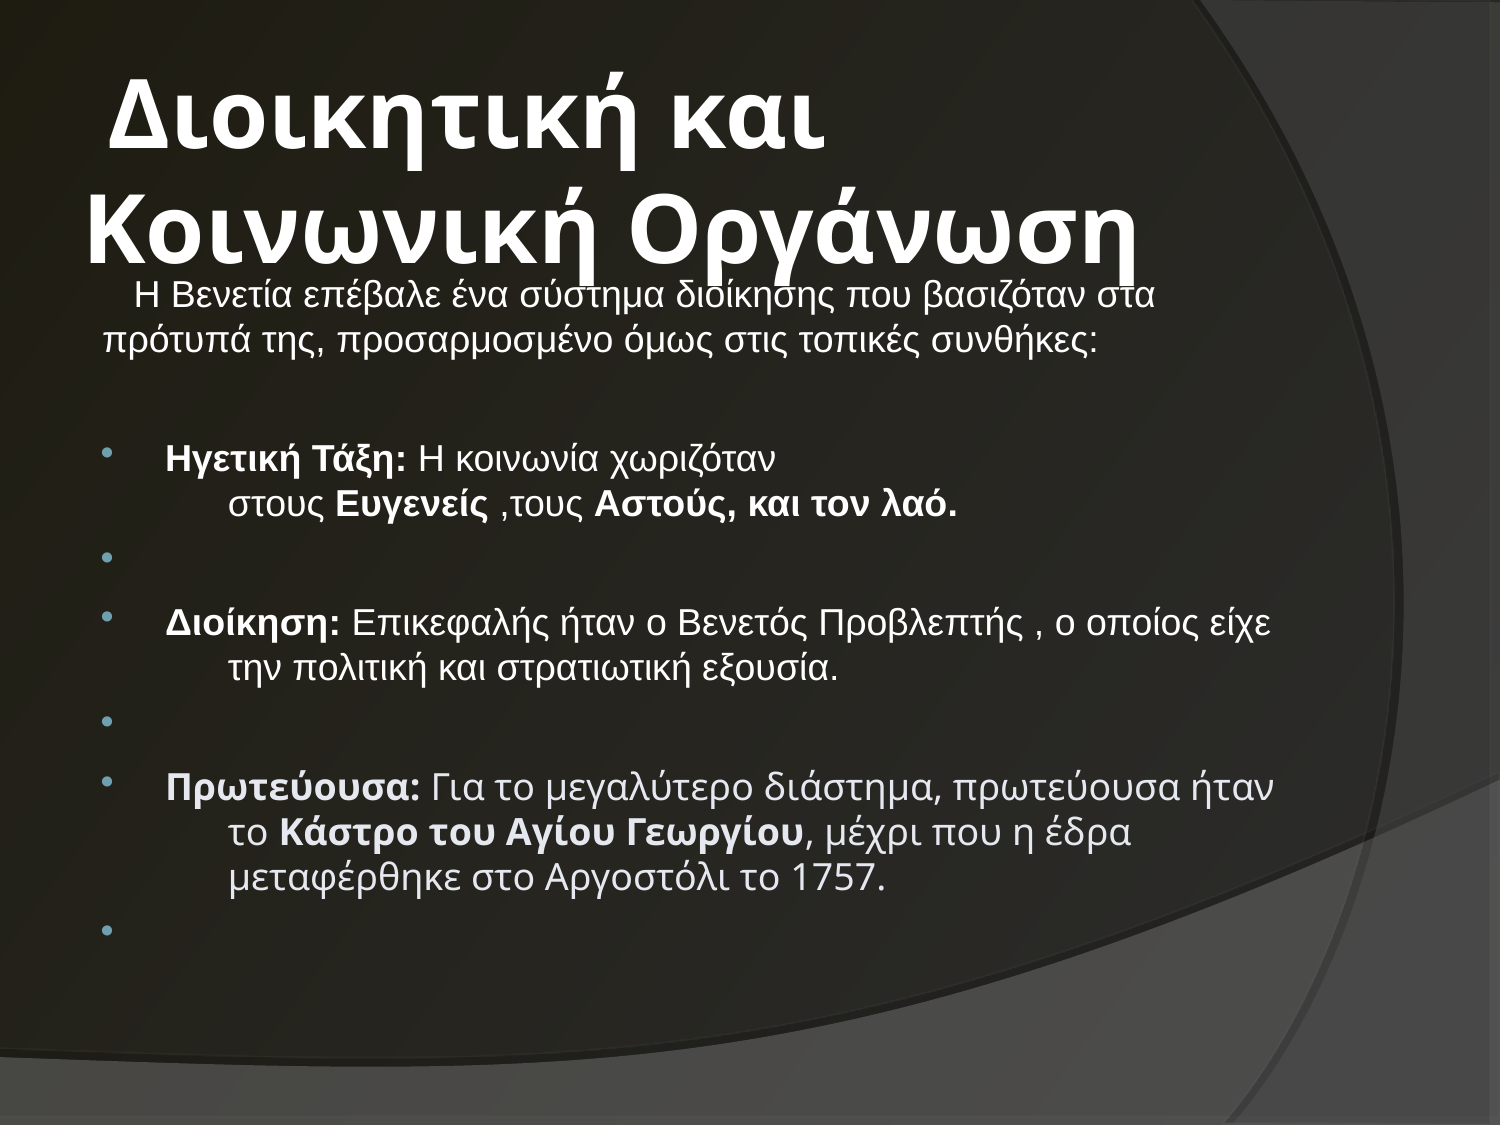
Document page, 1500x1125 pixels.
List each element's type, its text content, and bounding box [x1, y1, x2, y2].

list Η Βενετία επέβαλε ένα σύστημα διοίκησης που βασιζόταν στα πρότυπά της, προσαρμοσμένο όμως στις τοπικές συνθήκες: Ηγετική Τάξη: Η κοινωνία χωριζόταν στους Ευγενείς ,τους Αστούς, και τον λαό. Διοίκηση: Επικεφαλής ήταν ο Βενετός Προβλεπτής , ο οποίος είχε την πολιτική και στρατιωτική εξουσία. Πρωτεύουσα: Για το μεγαλύτερο διάστημα, πρωτεύουσα ήταν το Κάστρο του Αγίου Γεωργίου, μέχρι που η έδρα μεταφέρθηκε στο Αργοστόλι το 1757. [75, 262, 1300, 1005]
title Διοικητική και Κοινωνική Οργάνωση [75, 45, 1300, 233]
